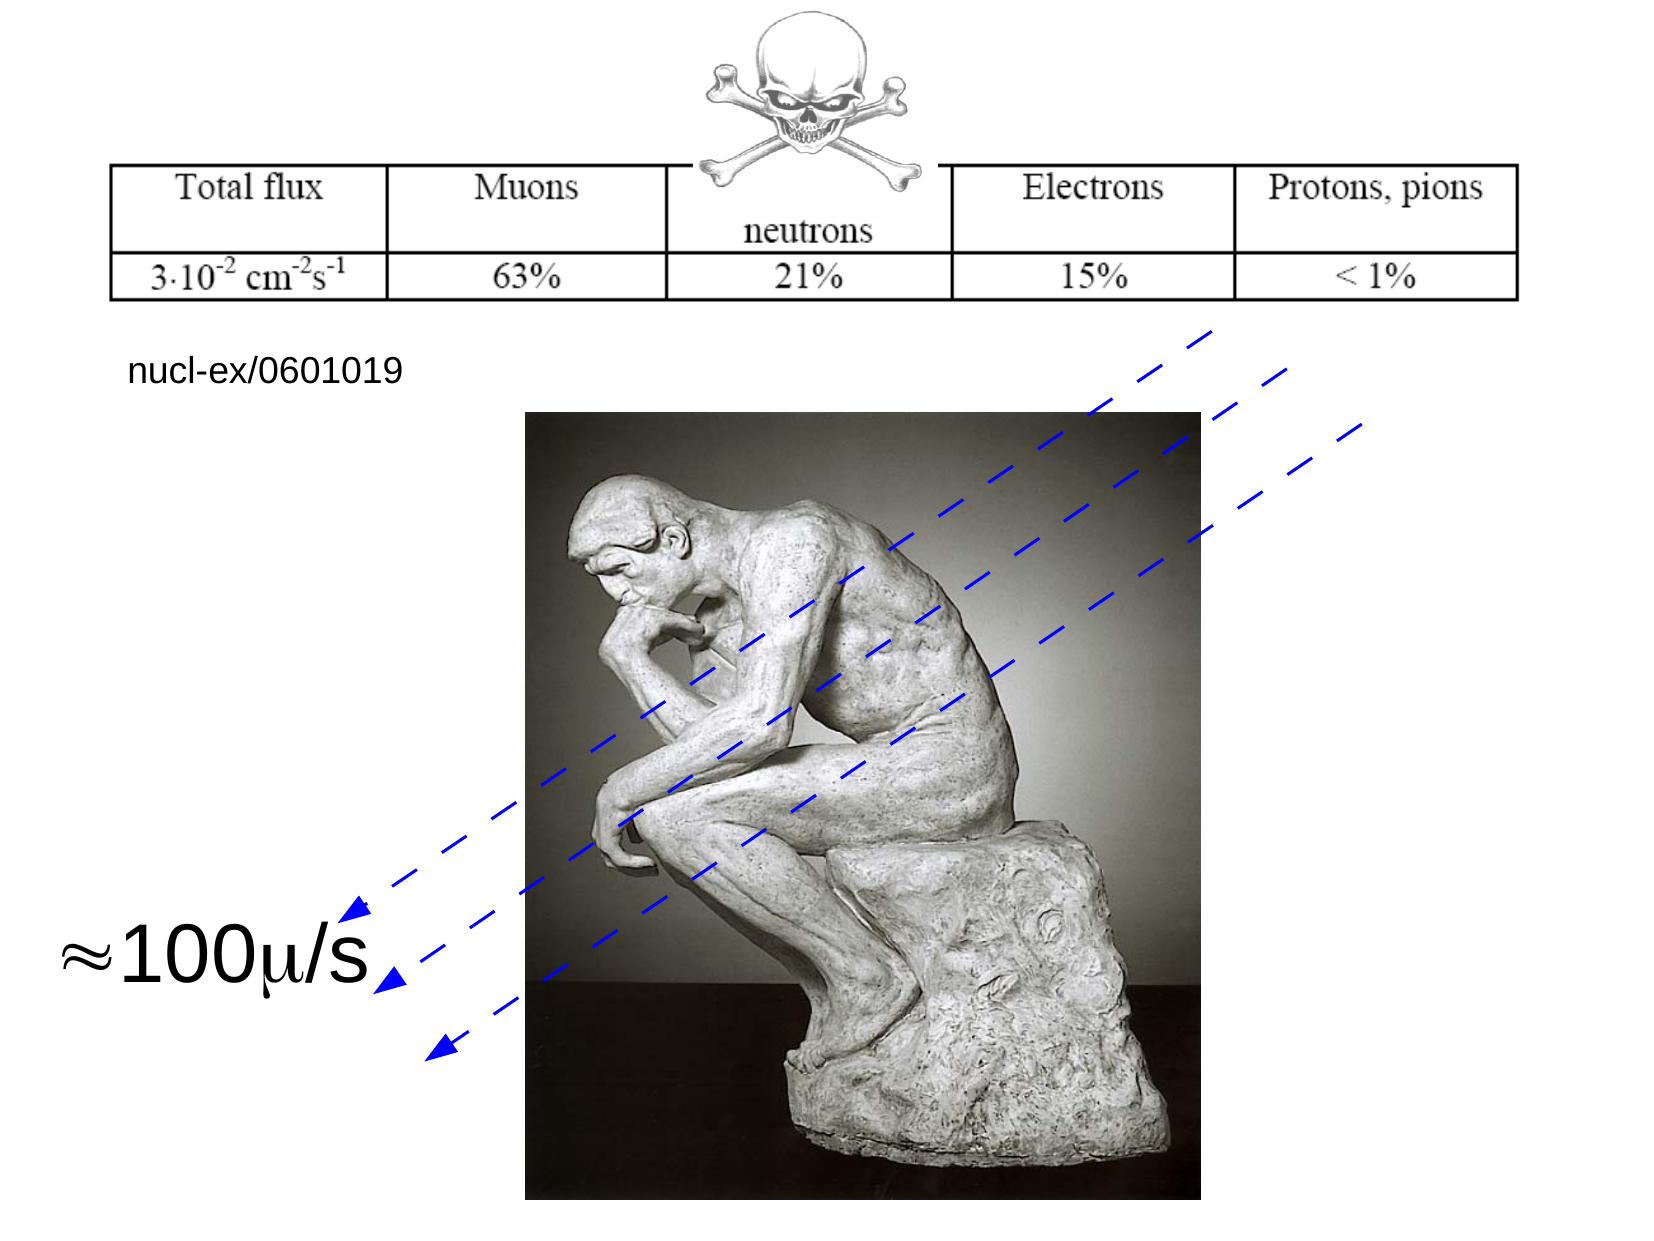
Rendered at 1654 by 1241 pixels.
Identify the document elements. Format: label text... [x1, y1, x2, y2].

text_box nucl-ex/0601019 [112, 341, 411, 413]
picture [75, 0, 1576, 327]
picture [525, 412, 1201, 1201]
text_box 100m/s [37, 900, 360, 1040]
